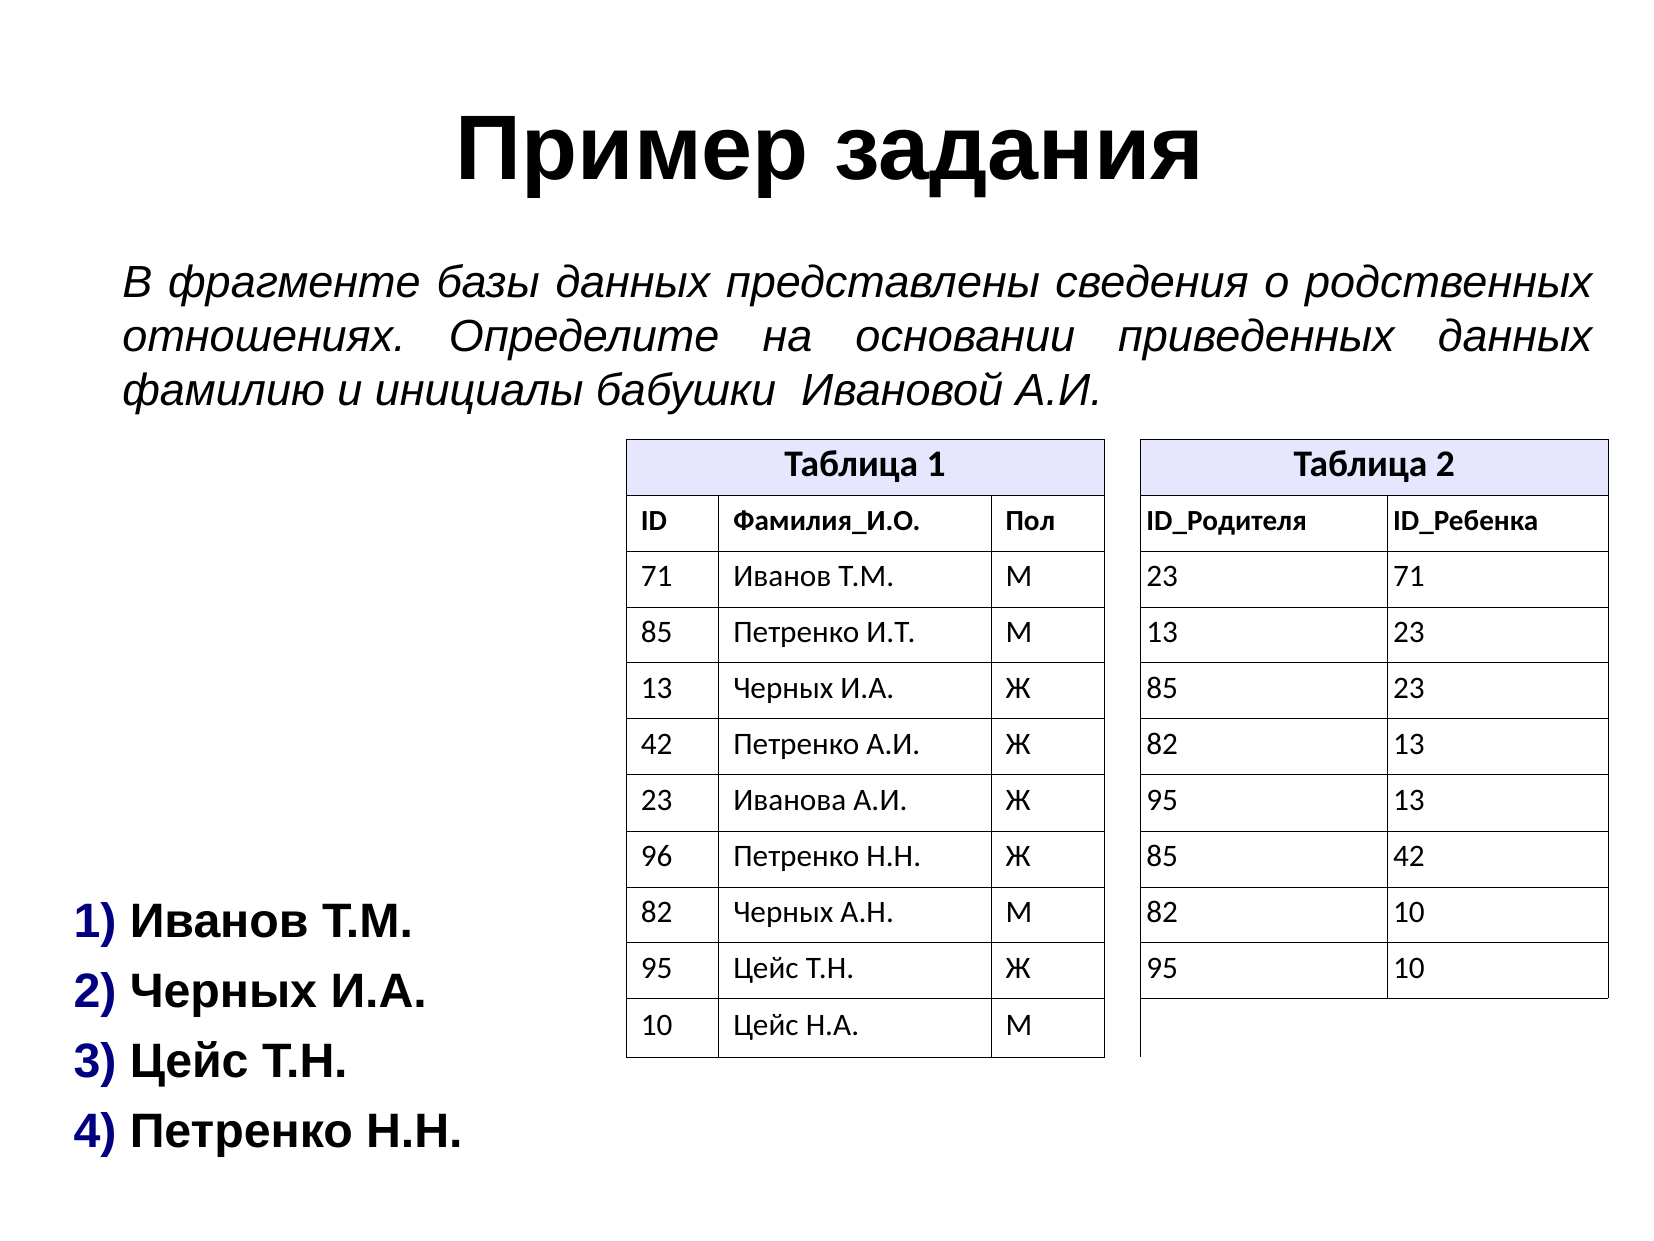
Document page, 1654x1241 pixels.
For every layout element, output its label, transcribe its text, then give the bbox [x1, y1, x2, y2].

table_cell Черных И.А. [719, 663, 991, 718]
table_cell 10 [1388, 943, 1608, 998]
table_cell 42 [1388, 832, 1608, 887]
table_cell 82 [1141, 719, 1387, 774]
table_cell Ж [992, 663, 1104, 718]
table_cell М [992, 608, 1104, 662]
table_cell 95 [627, 943, 718, 998]
table_cell [1141, 999, 1387, 1057]
table_cell 85 [627, 608, 718, 662]
table_cell Фамилия_И.О. [719, 496, 991, 551]
table_cell 42 [627, 719, 718, 774]
table_cell Иванов Т.М. [719, 552, 991, 607]
table_cell Петренко А.И. [719, 719, 991, 774]
table_cell 10 [1388, 888, 1608, 942]
table_cell Петренко И.Т. [719, 608, 991, 662]
table_cell 71 [1388, 552, 1608, 607]
table_cell 95 [1141, 775, 1387, 831]
table_cell Ж [992, 775, 1104, 831]
table_header [1105, 440, 1140, 1057]
table_cell 82 [1141, 888, 1387, 942]
table_cell 96 [627, 832, 718, 887]
table_cell 13 [1388, 775, 1608, 831]
table_header Таблица 2 [1141, 440, 1608, 495]
table_cell 10 [627, 999, 718, 1057]
table_cell 23 [1388, 608, 1608, 662]
table_cell 85 [1141, 663, 1387, 718]
table_cell Пол [992, 496, 1104, 551]
table_cell 71 [627, 552, 718, 607]
table_cell 23 [1141, 552, 1387, 607]
table_cell Черных А.Н. [719, 888, 991, 942]
table_cell [1387, 999, 1608, 1057]
table_cell 82 [627, 888, 718, 942]
table_cell 95 [1141, 943, 1387, 998]
table_cell Иванова А.И. [719, 775, 991, 831]
title Пример задания [82, 68, 1571, 245]
table_cell 13 [1388, 719, 1608, 774]
table_cell Ж [992, 832, 1104, 887]
table_cell Цейс Н.А. [719, 999, 991, 1057]
table_cell Ж [992, 719, 1104, 774]
table_cell 23 [1388, 663, 1608, 718]
table_cell Петренко Н.Н. [719, 832, 991, 887]
table_cell М [992, 552, 1104, 607]
list В фрагменте базы данных представлены сведения о родственных отношениях. Определите на основании приведенных данных фамилию и инициалы бабушки Ивановой А.И. Иванов Т.М. Черных И.А. Цейс Т.Н. Петренко Н.Н. [58, 245, 1609, 1171]
table_cell 23 [627, 775, 718, 831]
table_cell М [992, 999, 1104, 1057]
table_cell ID_Родителя [1141, 496, 1387, 551]
table_cell Ж [992, 943, 1104, 998]
table_cell 85 [1141, 832, 1387, 887]
table_cell ID [627, 496, 718, 551]
table_cell 13 [627, 663, 718, 718]
table_cell M [992, 888, 1104, 942]
table_cell ID_Ребенка [1388, 496, 1608, 551]
table_cell 13 [1141, 608, 1387, 662]
table_header Таблица 1 [627, 440, 1104, 495]
table_cell Цейс Т.Н. [719, 943, 991, 998]
